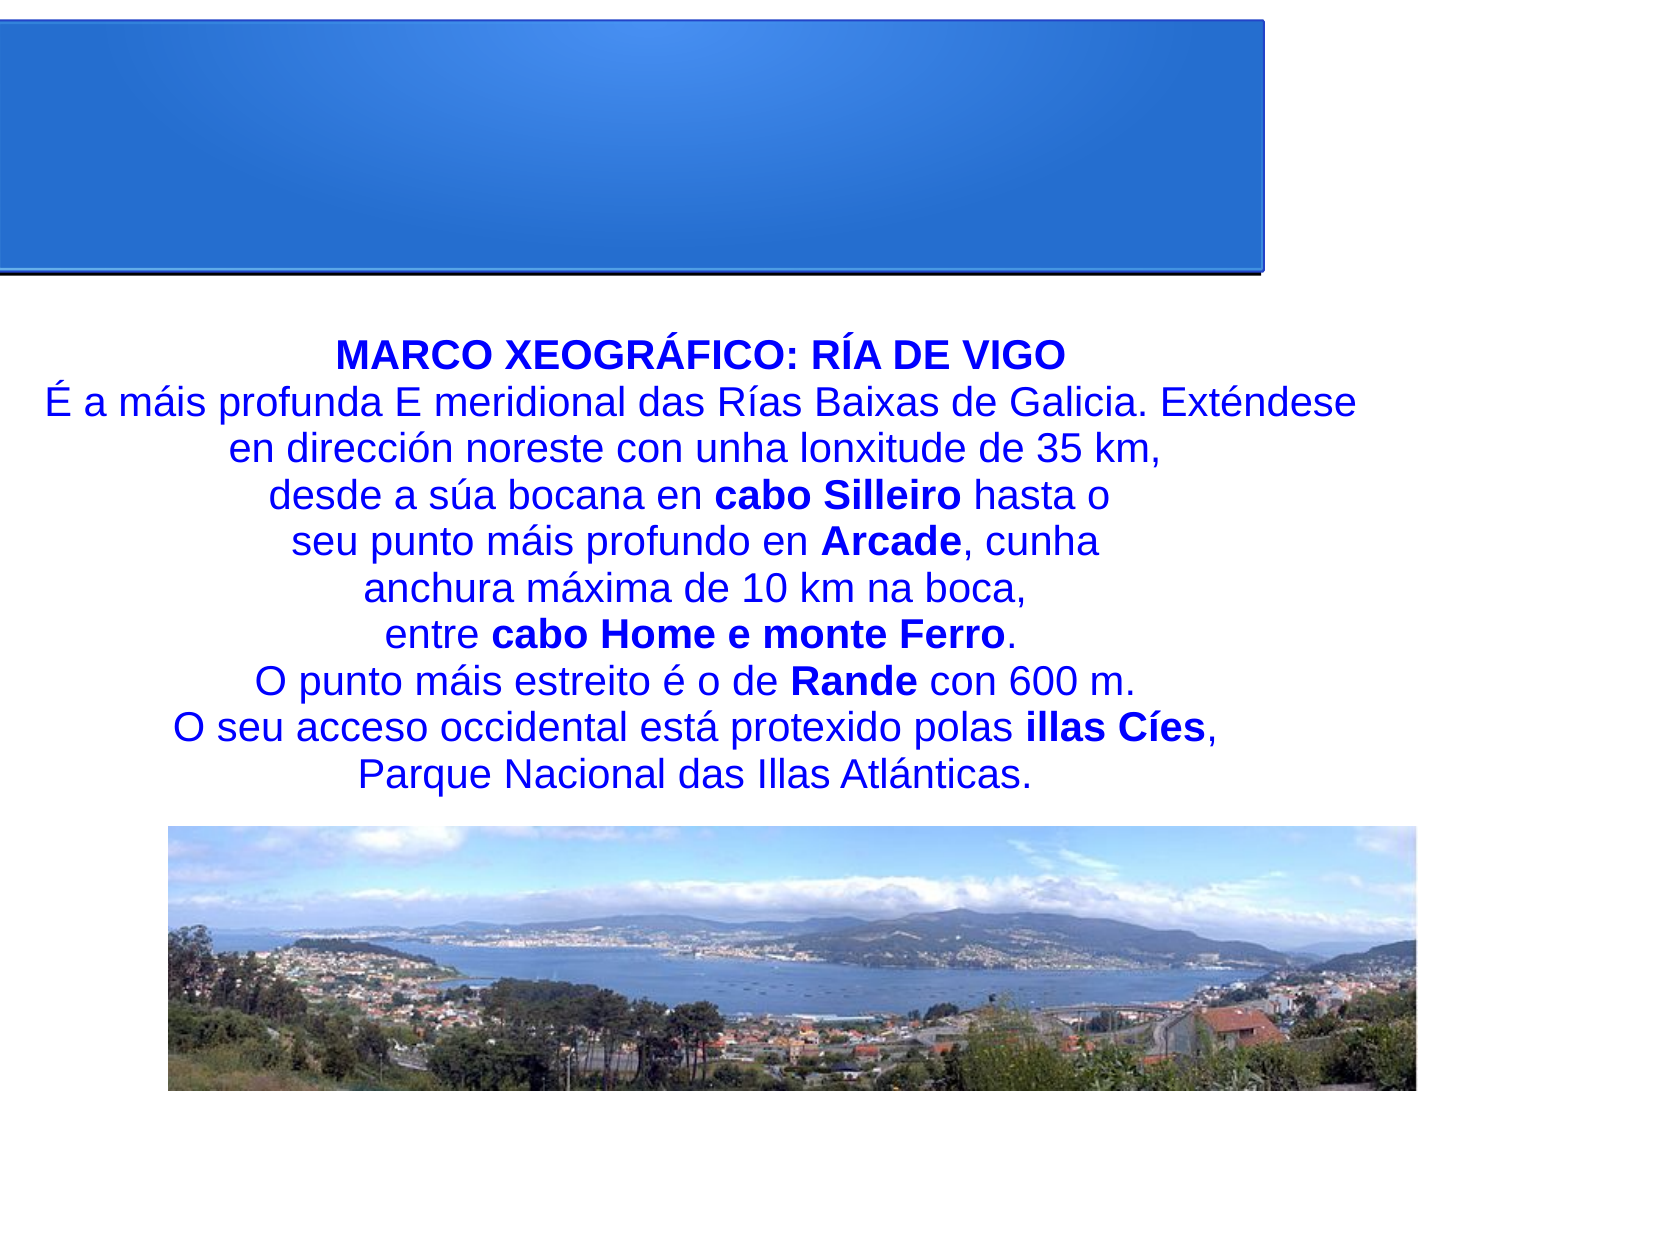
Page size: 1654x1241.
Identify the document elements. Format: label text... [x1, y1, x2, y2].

picture [168, 826, 1418, 1091]
text_box MARCO XEOGRÁFICO: RÍA DE VIGO É a máis profunda E meridional das Rías Baixas de Galicia. Exténdese en dirección noreste con unha lonxitude de 35 km, desde a súa bocana en cabo Silleiro hasta o seu punto máis profundo en Arcade, cunha anchura máxima de 10 km na boca, entre cabo Home e monte Ferro. O punto máis estreito é o de Rande con 600 m. O seu acceso occidental está protexido polas illas Cíes, Parque Nacional das Illas Atlánticas. [29, 324, 1654, 1182]
